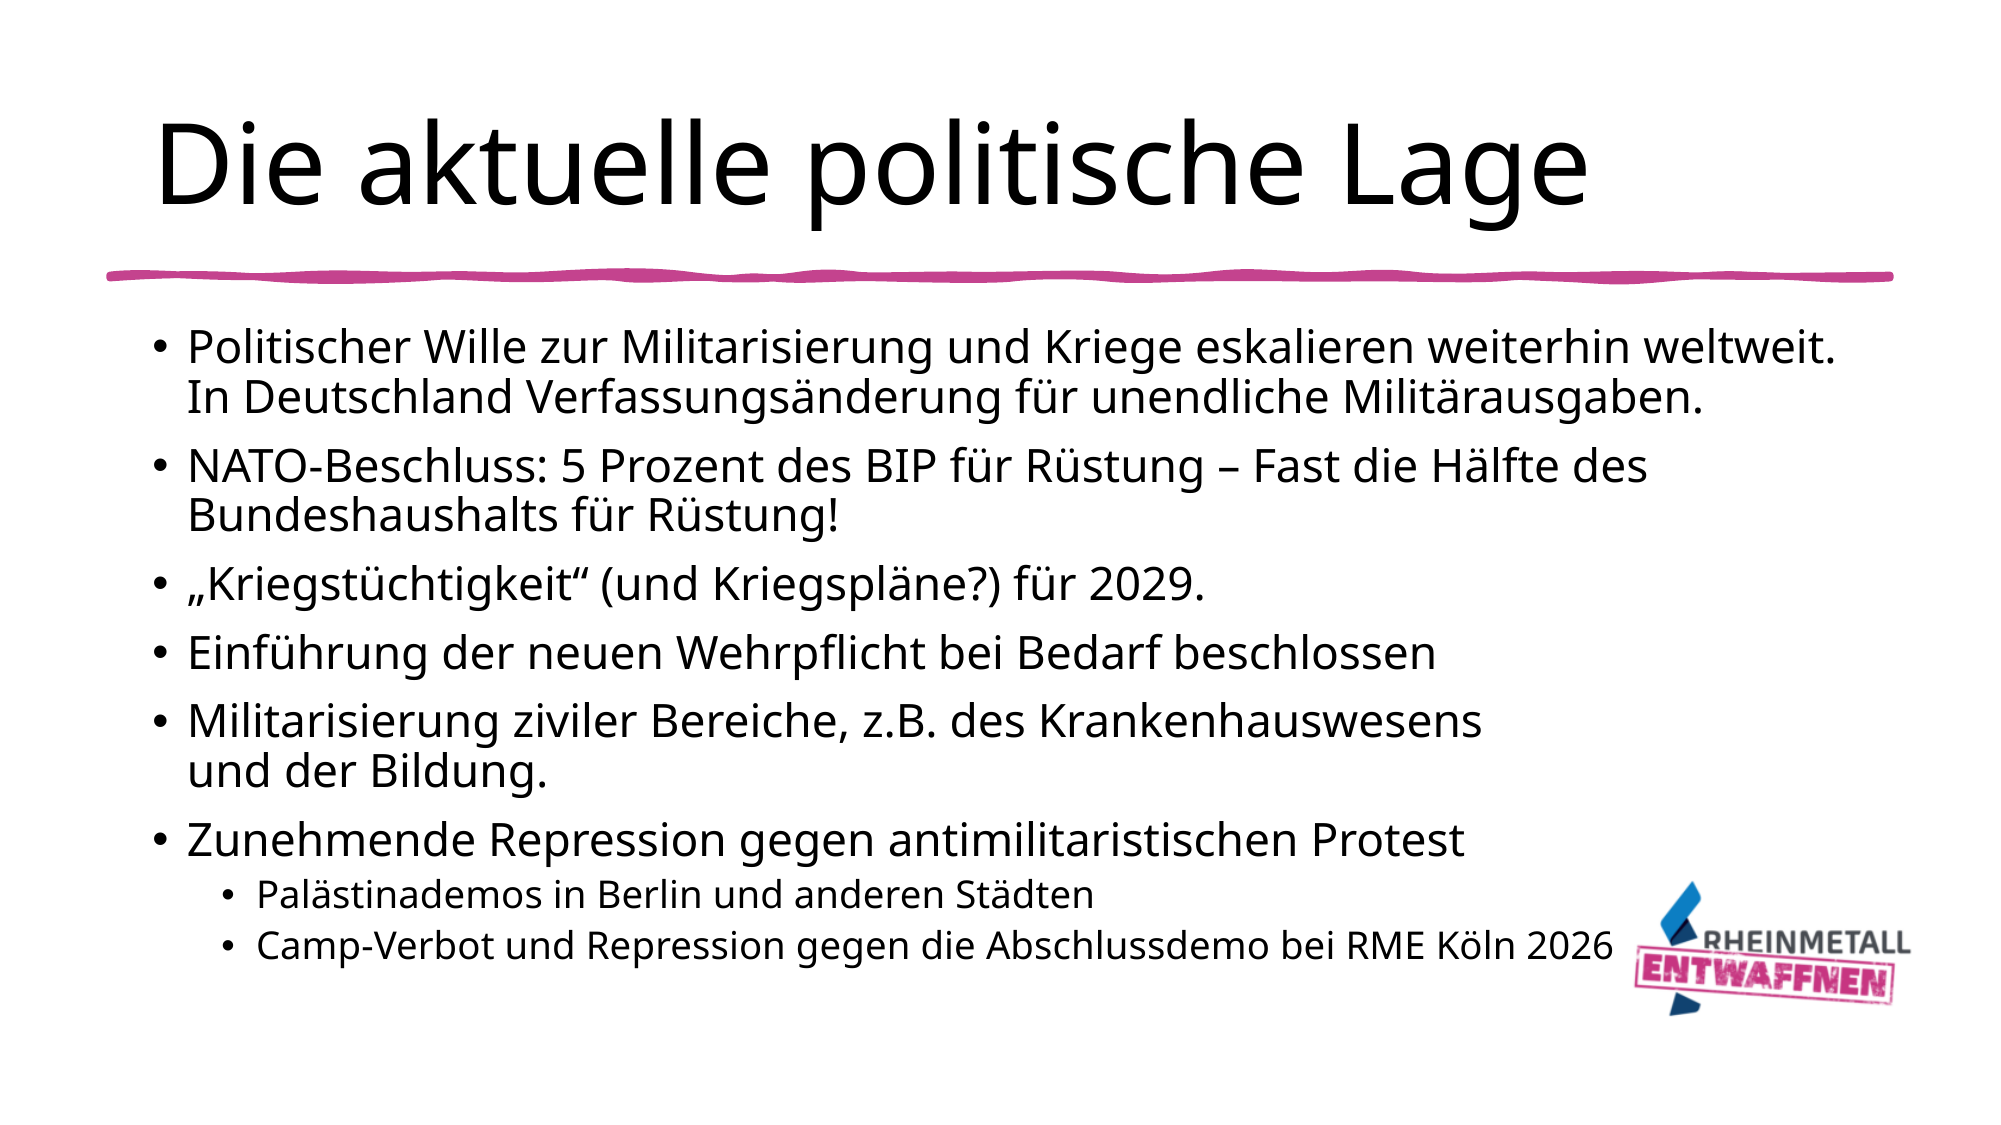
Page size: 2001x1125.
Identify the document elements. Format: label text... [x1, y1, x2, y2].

list Politischer Wille zur Militarisierung und Kriege eskalieren weiterhin weltweit. In Deutschland Verfassungsänderung für unendliche Militärausgaben. NATO-Beschluss: 5 Prozent des BIP für Rüstung – Fast die Hälfte des Bundeshaushalts für Rüstung! „Kriegstüchtigkeit“ (und Kriegspläne?) für 2029. Einführung der neuen Wehrpflicht bei Bedarf beschlossen Militarisierung ziviler Bereiche, z.B. des Krankenhauswesens und der Bildung. Zunehmende Repression gegen antimilitaristischen Protest Palästinademos in Berlin und anderen Städten Camp-Verbot und Repression gegen die Abschlussdemo bei RME Köln 2026 [137, 316, 1863, 1014]
title Die aktuelle politische Lage [137, 59, 1863, 277]
picture [1622, 804, 1920, 1102]
text_box [109, 271, 1891, 281]
